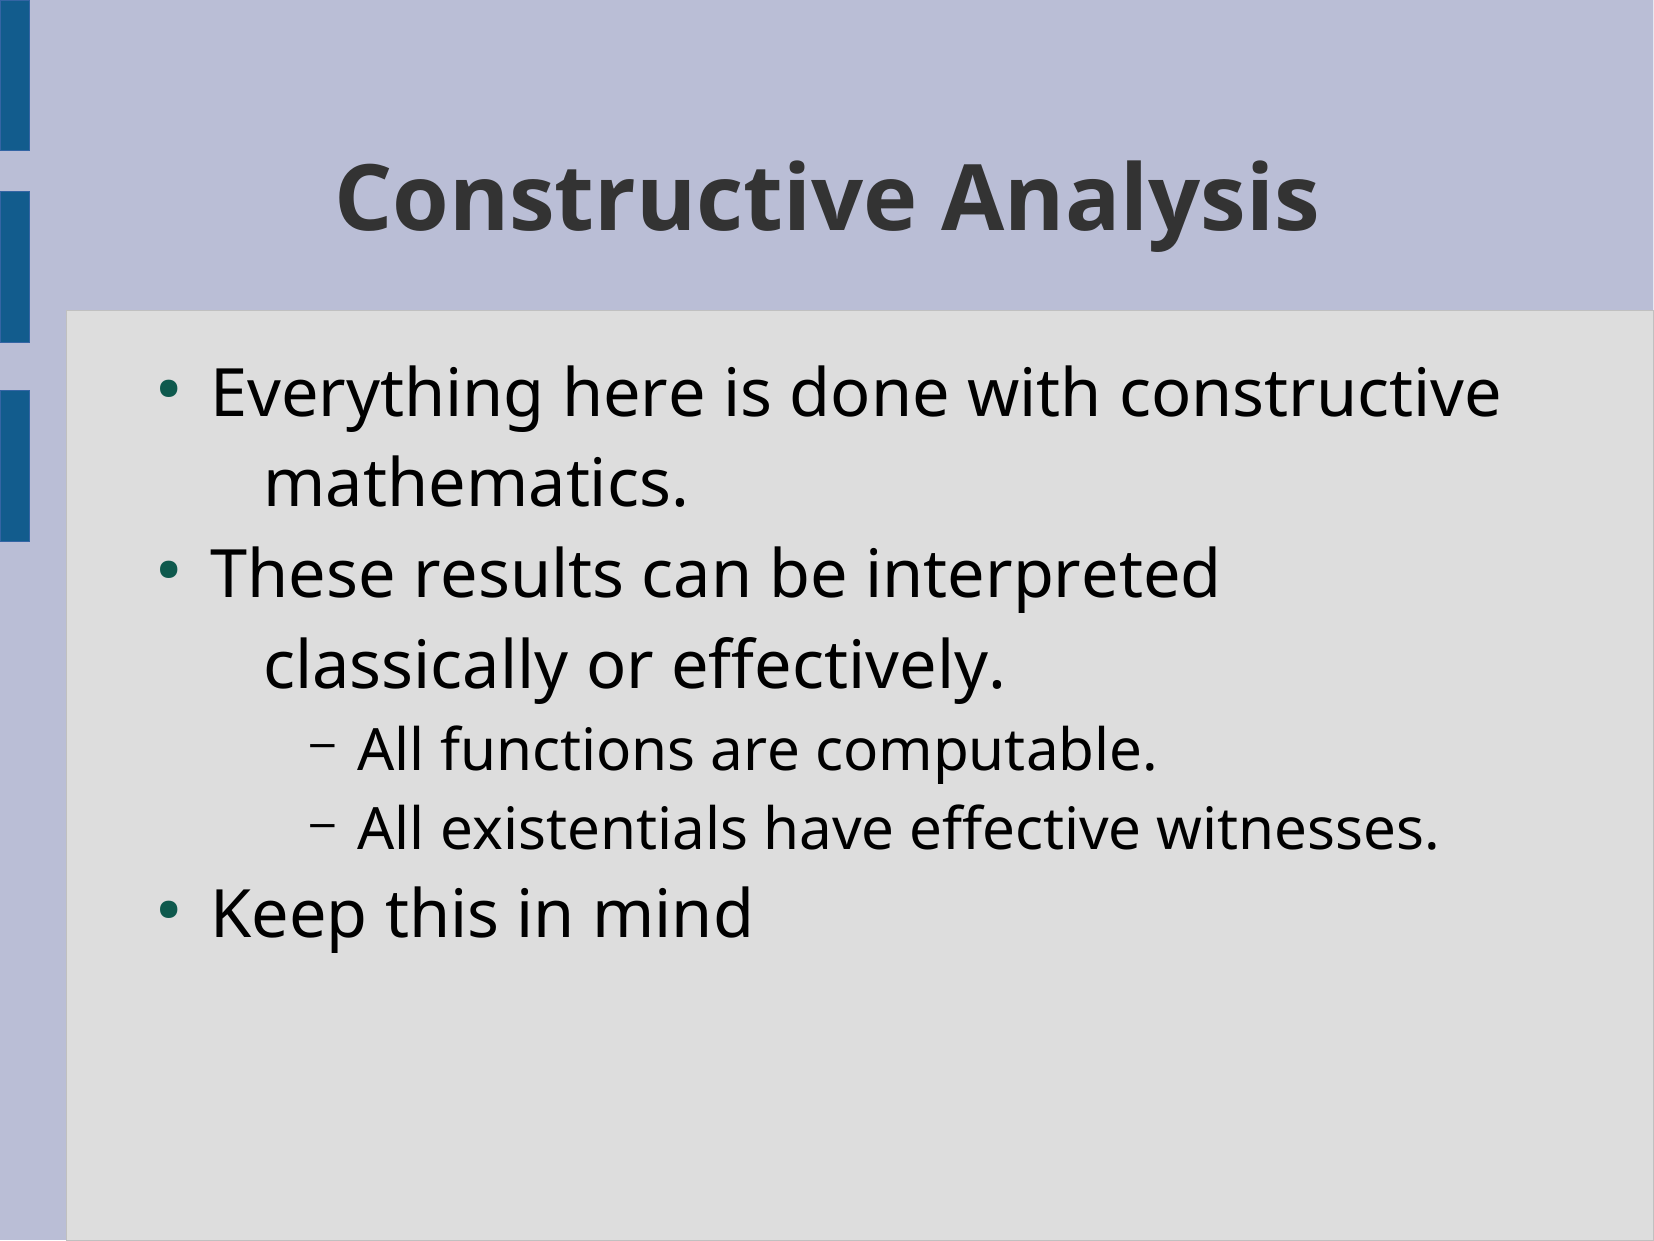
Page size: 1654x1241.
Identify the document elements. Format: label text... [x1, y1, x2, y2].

list Everything here is done with constructive mathematics. These results can be interpreted classically or effectively. All functions are computable. All existentials have effective witnesses. Keep this in mind [121, 344, 1534, 1127]
title Constructive Analysis [121, 91, 1534, 299]
